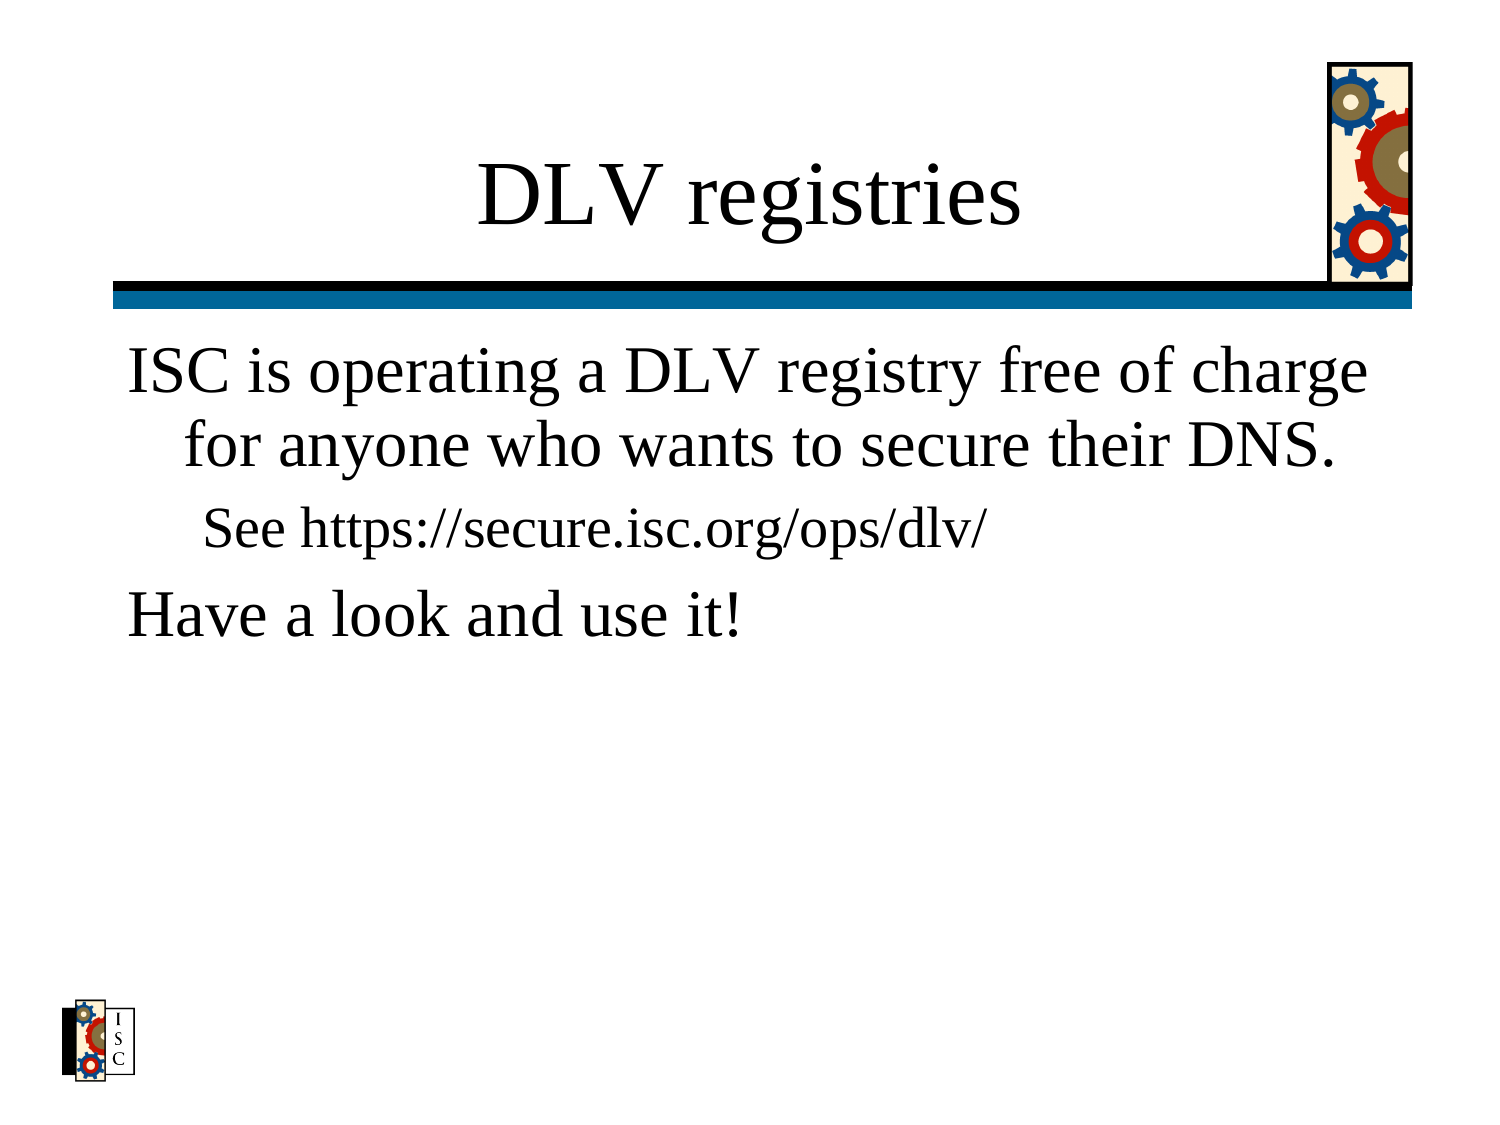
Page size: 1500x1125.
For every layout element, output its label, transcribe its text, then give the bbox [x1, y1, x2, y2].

picture [1327, 62, 1413, 286]
list ISC is operating a DLV registry free of charge for anyone who wants to secure their DNS. See https://secure.isc.org/ops/dlv/ Have a look and use it! [112, 324, 1388, 1001]
title DLV registries [112, 99, 1327, 281]
picture [62, 999, 135, 1082]
